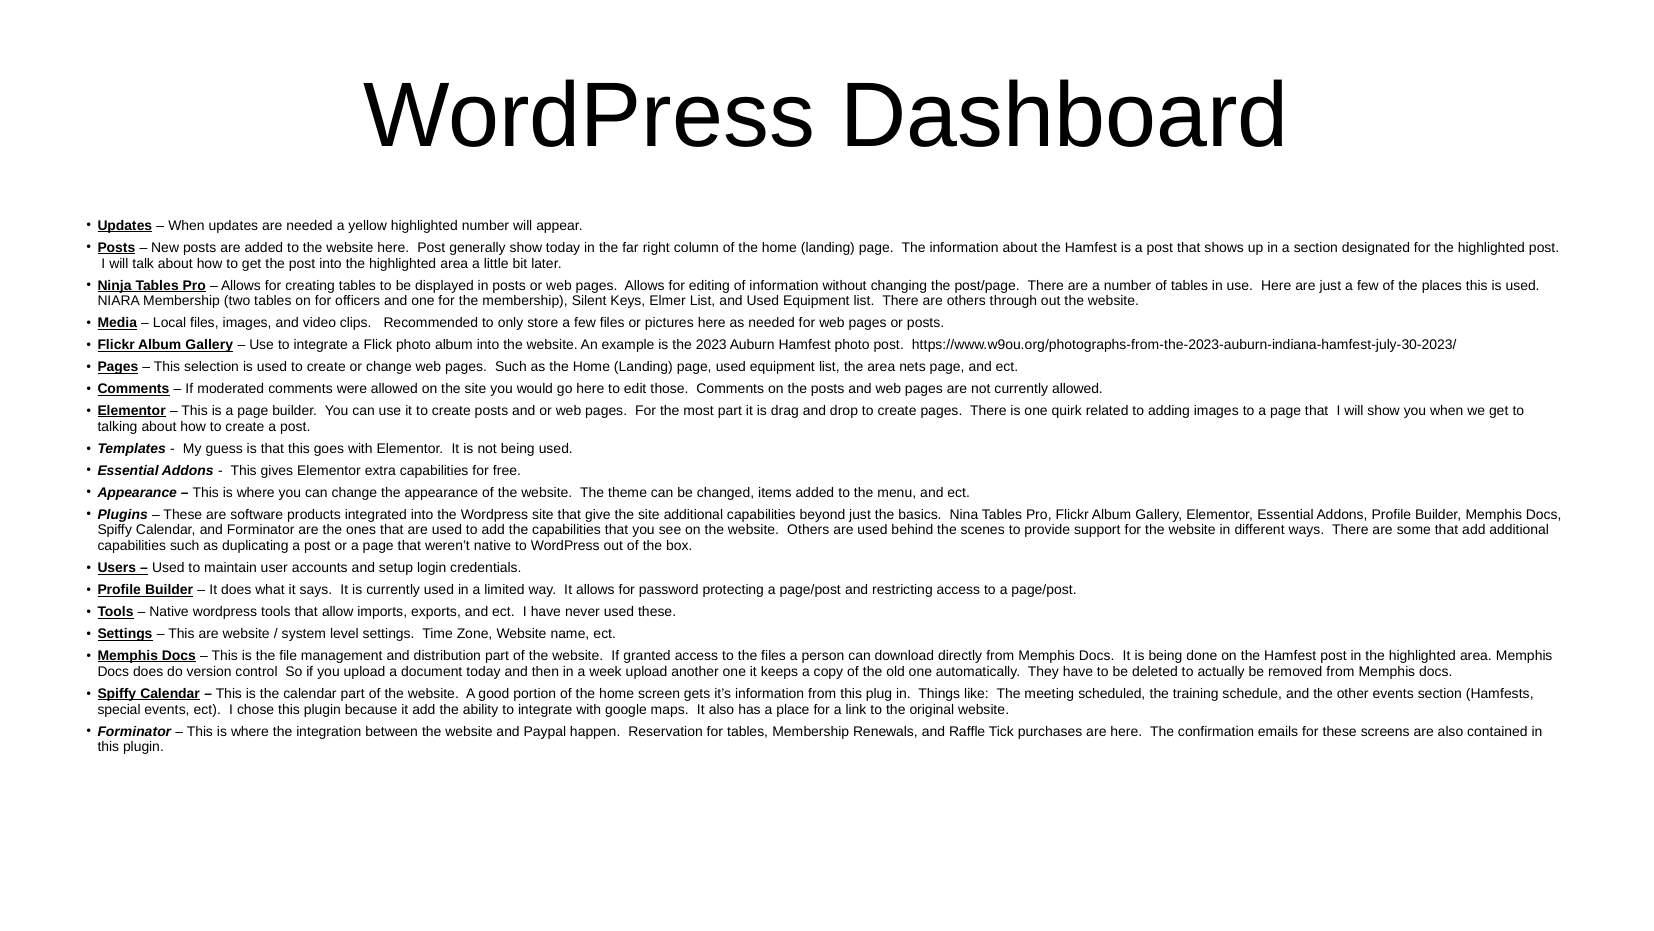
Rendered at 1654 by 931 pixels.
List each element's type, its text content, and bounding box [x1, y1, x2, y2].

title WordPress Dashboard [82, 37, 1571, 193]
list Updates – When updates are needed a yellow highlighted number will appear. Posts – New posts are added to the website here. Post generally show today in the far right column of the home (landing) page. The information about the Hamfest is a post that shows up in a section designated for the highlighted post. I will talk about how to get the post into the highlighted area a little bit later. Ninja Tables Pro – Allows for creating tables to be displayed in posts or web pages. Allows for editing of information without changing the post/page. There are a number of tables in use. Here are just a few of the places this is used. NIARA Membership (two tables on for officers and one for the membership), Silent Keys, Elmer List, and Used Equipment list. There are others through out the website. Media – Local files, images, and video clips. Recommended to only store a few files or pictures here as needed for web pages or posts. Flickr Album Gallery – Use to integrate a Flick photo album into the website. An example is the 2023 Auburn Hamfest photo post. https://www.w9ou.org/photographs-from-the-2023-auburn-indiana-hamfest-july-30-2023/ Pages – This selection is used to create or change web pages. Such as the Home (Landing) page, used equipment list, the area nets page, and ect. Comments – If moderated comments were allowed on the site you would go here to edit those. Comments on the posts and web pages are not currently allowed. Elementor – This is a page builder. You can use it to create posts and or web pages. For the most part it is drag and drop to create pages. There is one quirk related to adding images to a page that I will show you when we get to talking about how to create a post. Templates - My guess is that this goes with Elementor. It is not being used. Essential Addons - This gives Elementor extra capabilities for free. Appearance – This is where you can change the appearance of the website. The theme can be changed, items added to the menu, and ect. Plugins – These are software products integrated into the Wordpress site that give the site additional capabilities beyond just the basics. Nina Tables Pro, Flickr Album Gallery, Elementor, Essential Addons, Profile Builder, Memphis Docs, Spiffy Calendar, and Forminator are the ones that are used to add the capabilities that you see on the website. Others are used behind the scenes to provide support for the website in different ways. There are some that add additional capabilities such as duplicating a post or a page that weren’t native to WordPress out of the box. Users – Used to maintain user accounts and setup login credentials. Profile Builder – It does what it says. It is currently used in a limited way. It allows for password protecting a page/post and restricting access to a page/post. Tools – Native wordpress tools that allow imports, exports, and ect. I have never used these. Settings – This are website / system level settings. Time Zone, Website name, ect. Memphis Docs – This is the file management and distribution part of the website. If granted access to the files a person can download directly from Memphis Docs. It is being done on the Hamfest post in the highlighted area. Memphis Docs does do version control So if you upload a document today and then in a week upload another one it keeps a copy of the old one automatically. They have to be deleted to actually be removed from Memphis docs. Spiffy Calendar – This is the calendar part of the website. A good portion of the home screen gets it’s information from this plug in. Things like: The meeting scheduled, the training schedule, and the other events section (Hamfests, special events, ect). I chose this plugin because it add the ability to integrate with google maps. It also has a place for a link to the original website. Forminator – This is where the integration between the website and Paypal happen. Reservation for tables, Membership Renewals, and Raffle Tick purchases are here. The confirmation emails for these screens are also contained in this plugin. [82, 217, 1571, 758]
